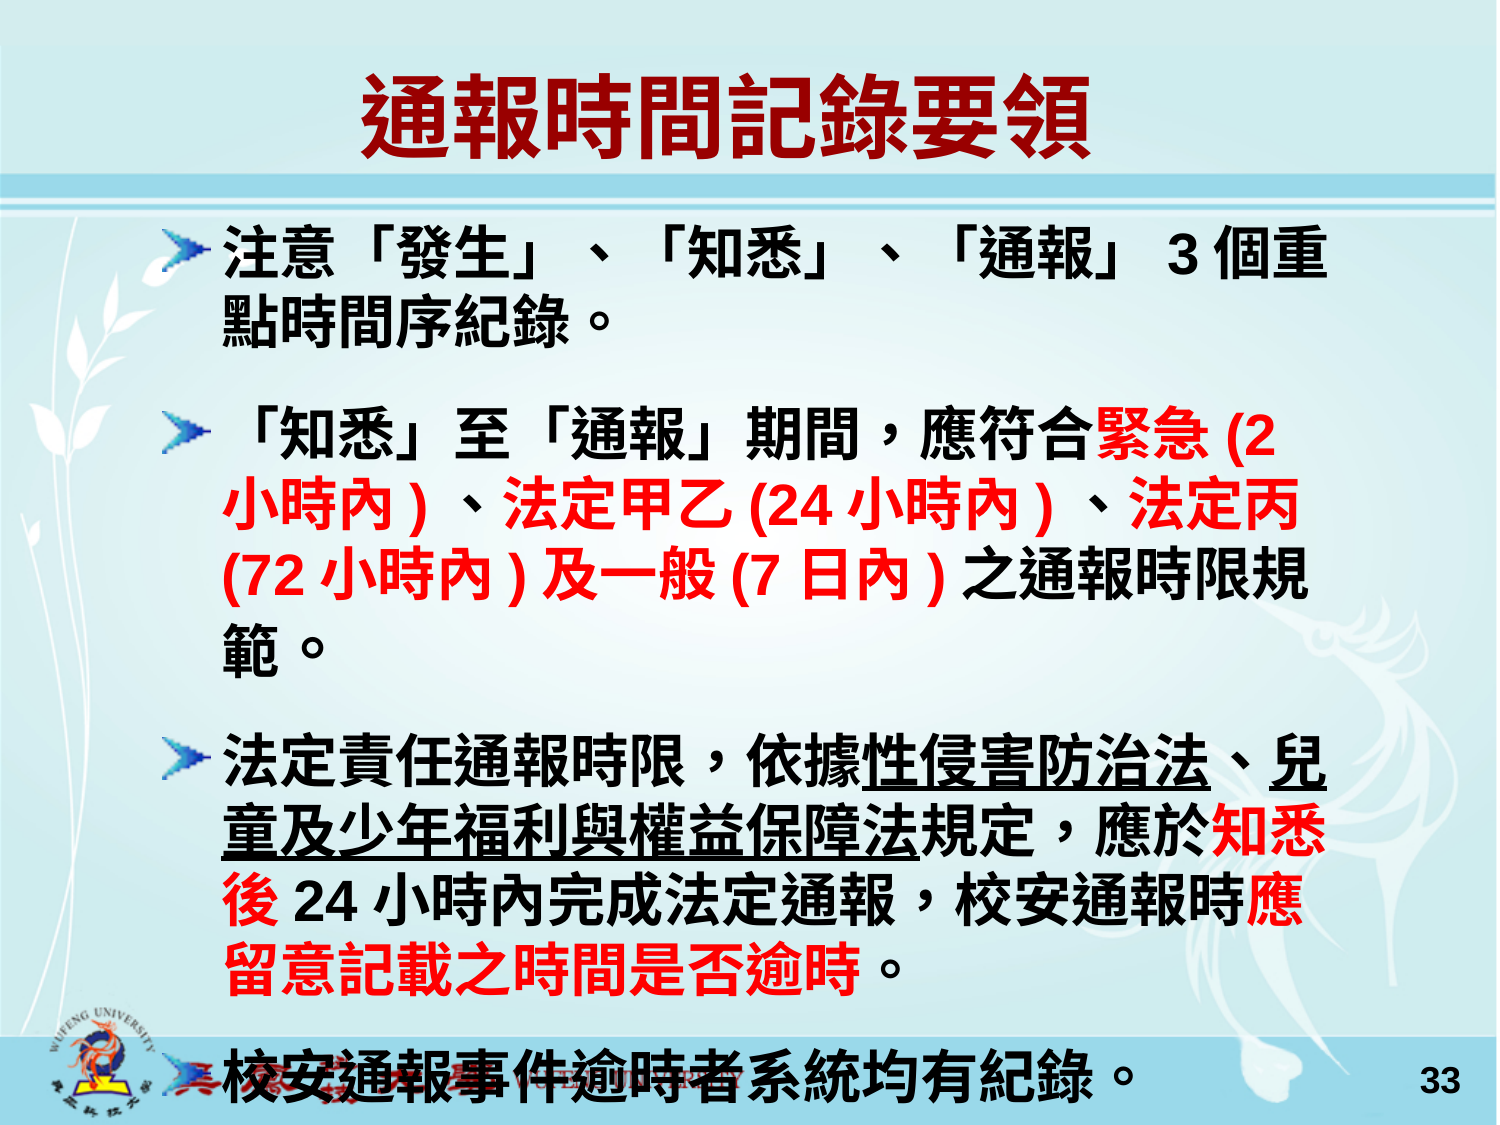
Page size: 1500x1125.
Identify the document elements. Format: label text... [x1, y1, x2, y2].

picture [162, 229, 211, 272]
text_box <number> [1126, 1048, 1477, 1125]
text_box 通報時間記錄要領 [88, 9, 1364, 221]
picture [162, 1053, 211, 1096]
picture [162, 411, 211, 454]
text_box 注意「發生」、「知悉」、「通報」3個重點時間序紀錄。 「知悉」至「通報」期間，應符合緊急(2小時內)、法定甲乙(24小時內)、法定丙(72小時內)及一般(7日內)之通報時限規範。 法定責任通報時限，依據性侵害防治法、兒童及少年福利與權益保障法規定，應於知悉後24小時內完成法定通報，校安通報時應留意記載之時間是否逾時。 校安通報事件逾時者系統均有紀錄。 [147, 221, 1364, 1118]
picture [0, 0, 1500, 1125]
picture [162, 737, 211, 780]
